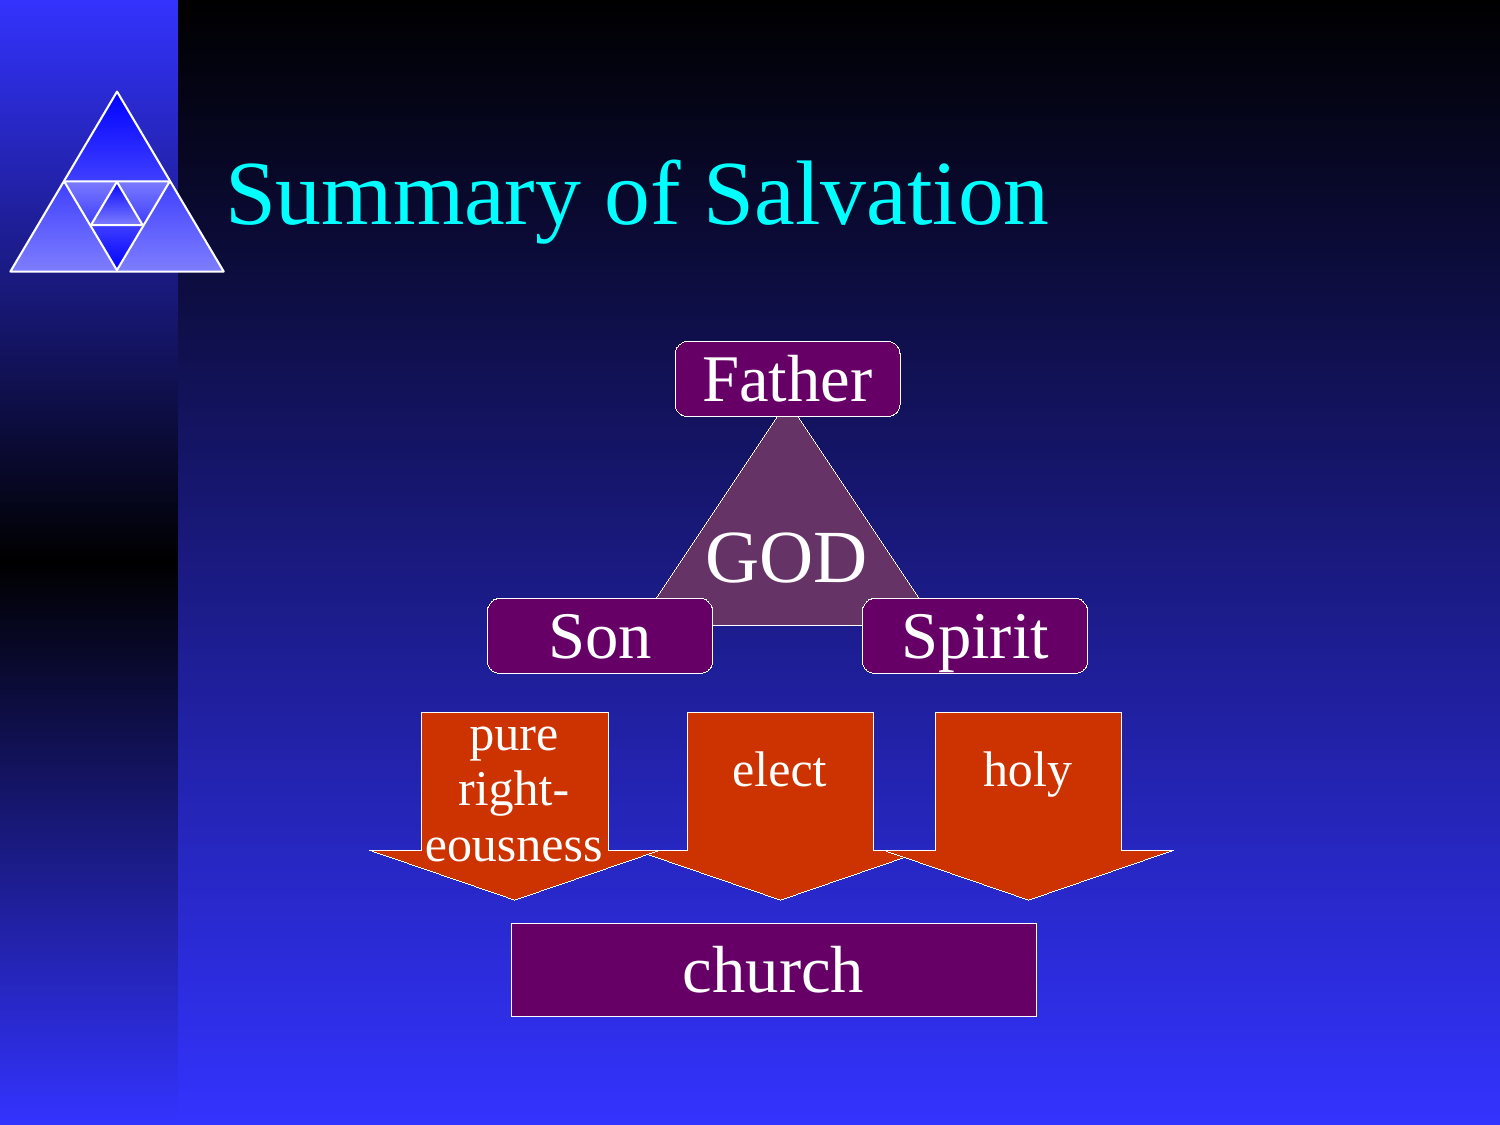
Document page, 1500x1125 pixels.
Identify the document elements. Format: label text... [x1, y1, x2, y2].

text_box [687, 712, 874, 734]
text_box [459, 881, 571, 901]
text_box [656, 547, 690, 598]
text_box Spirit [862, 598, 1088, 674]
text_box [716, 417, 859, 507]
text_box Father [675, 341, 901, 417]
text_box Son [487, 598, 713, 674]
text_box holy [883, 734, 1172, 805]
text_box [935, 712, 1122, 734]
text_box pure right-eousness [369, 698, 658, 881]
text_box [712, 606, 863, 626]
text_box GOD [690, 507, 916, 606]
text_box [658, 805, 1174, 901]
text_box elect [658, 734, 883, 805]
text_box church [511, 923, 1037, 1017]
title Summary of Salvation [225, 99, 1463, 288]
